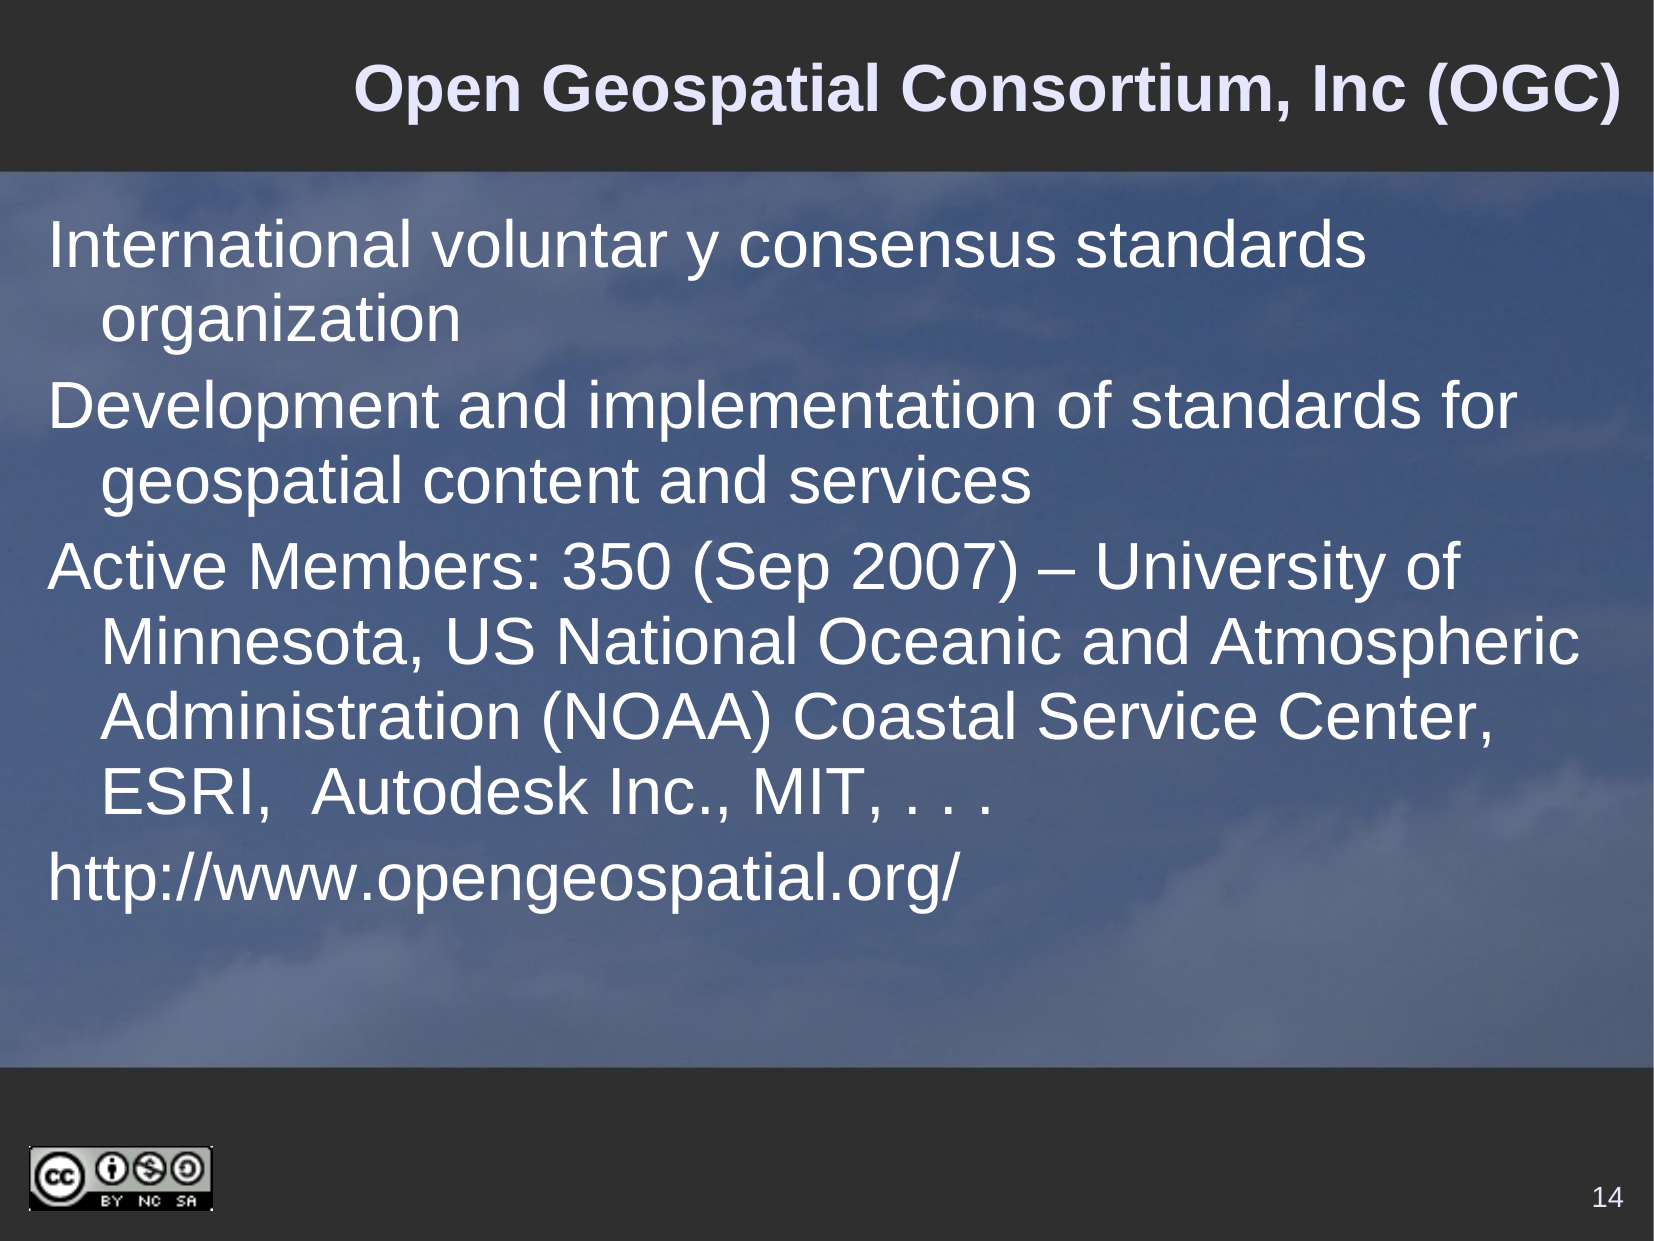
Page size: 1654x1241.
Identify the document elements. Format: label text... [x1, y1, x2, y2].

list International voluntar y consensus standards organization Development and implementation of standards for geospatial content and services Active Members: 350 (Sep 2007) – University of Minnesota, US National Oceanic and Atmospheric Administration (NOAA) Coastal Service Center, ESRI, Autodesk Inc., MIT, . . . http://www.opengeospatial.org/ [29, 206, 1625, 1034]
title Open Geospatial Consortium, Inc (OGC) [29, 29, 1625, 148]
picture [0, 0, 1654, 1241]
